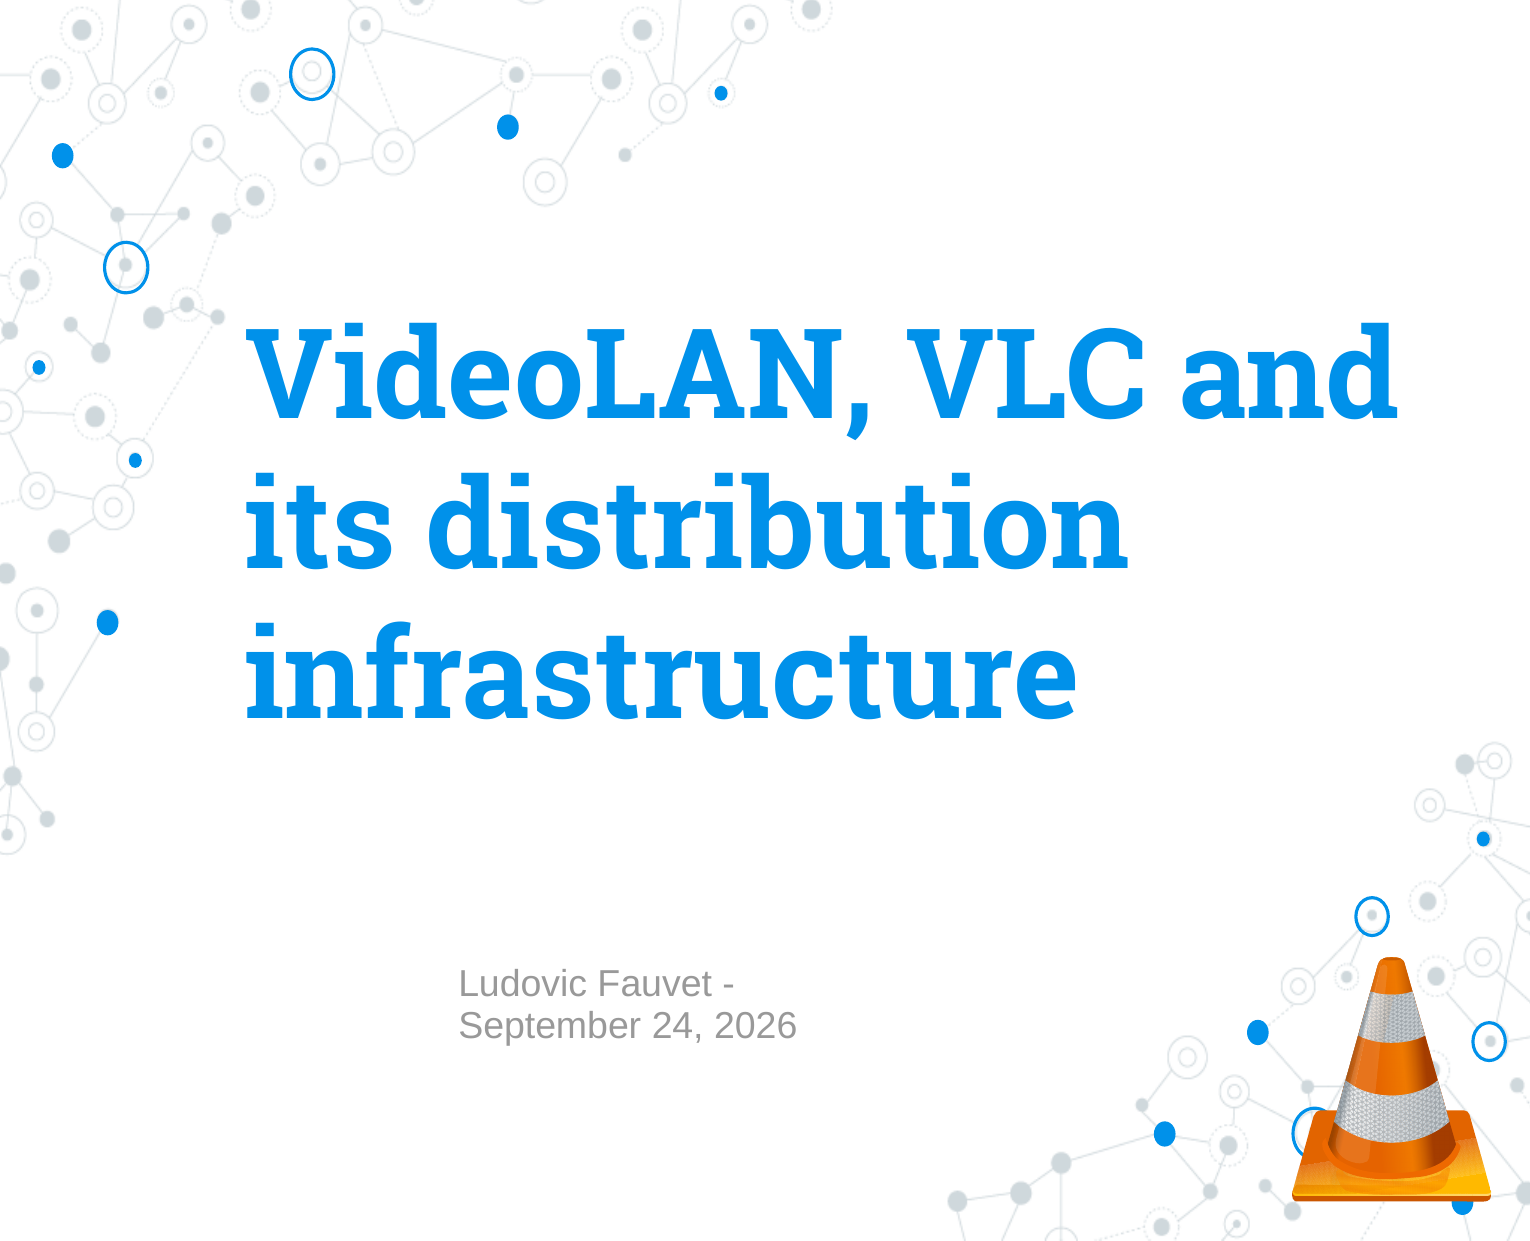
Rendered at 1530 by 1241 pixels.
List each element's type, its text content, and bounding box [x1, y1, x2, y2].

title VideoLAN, VLC and its distribution infrastructure [229, 279, 1423, 1026]
text_box Ludovic Fauvet - February 22, 2015 [443, 955, 1087, 1054]
picture [0, 0, 1530, 1241]
